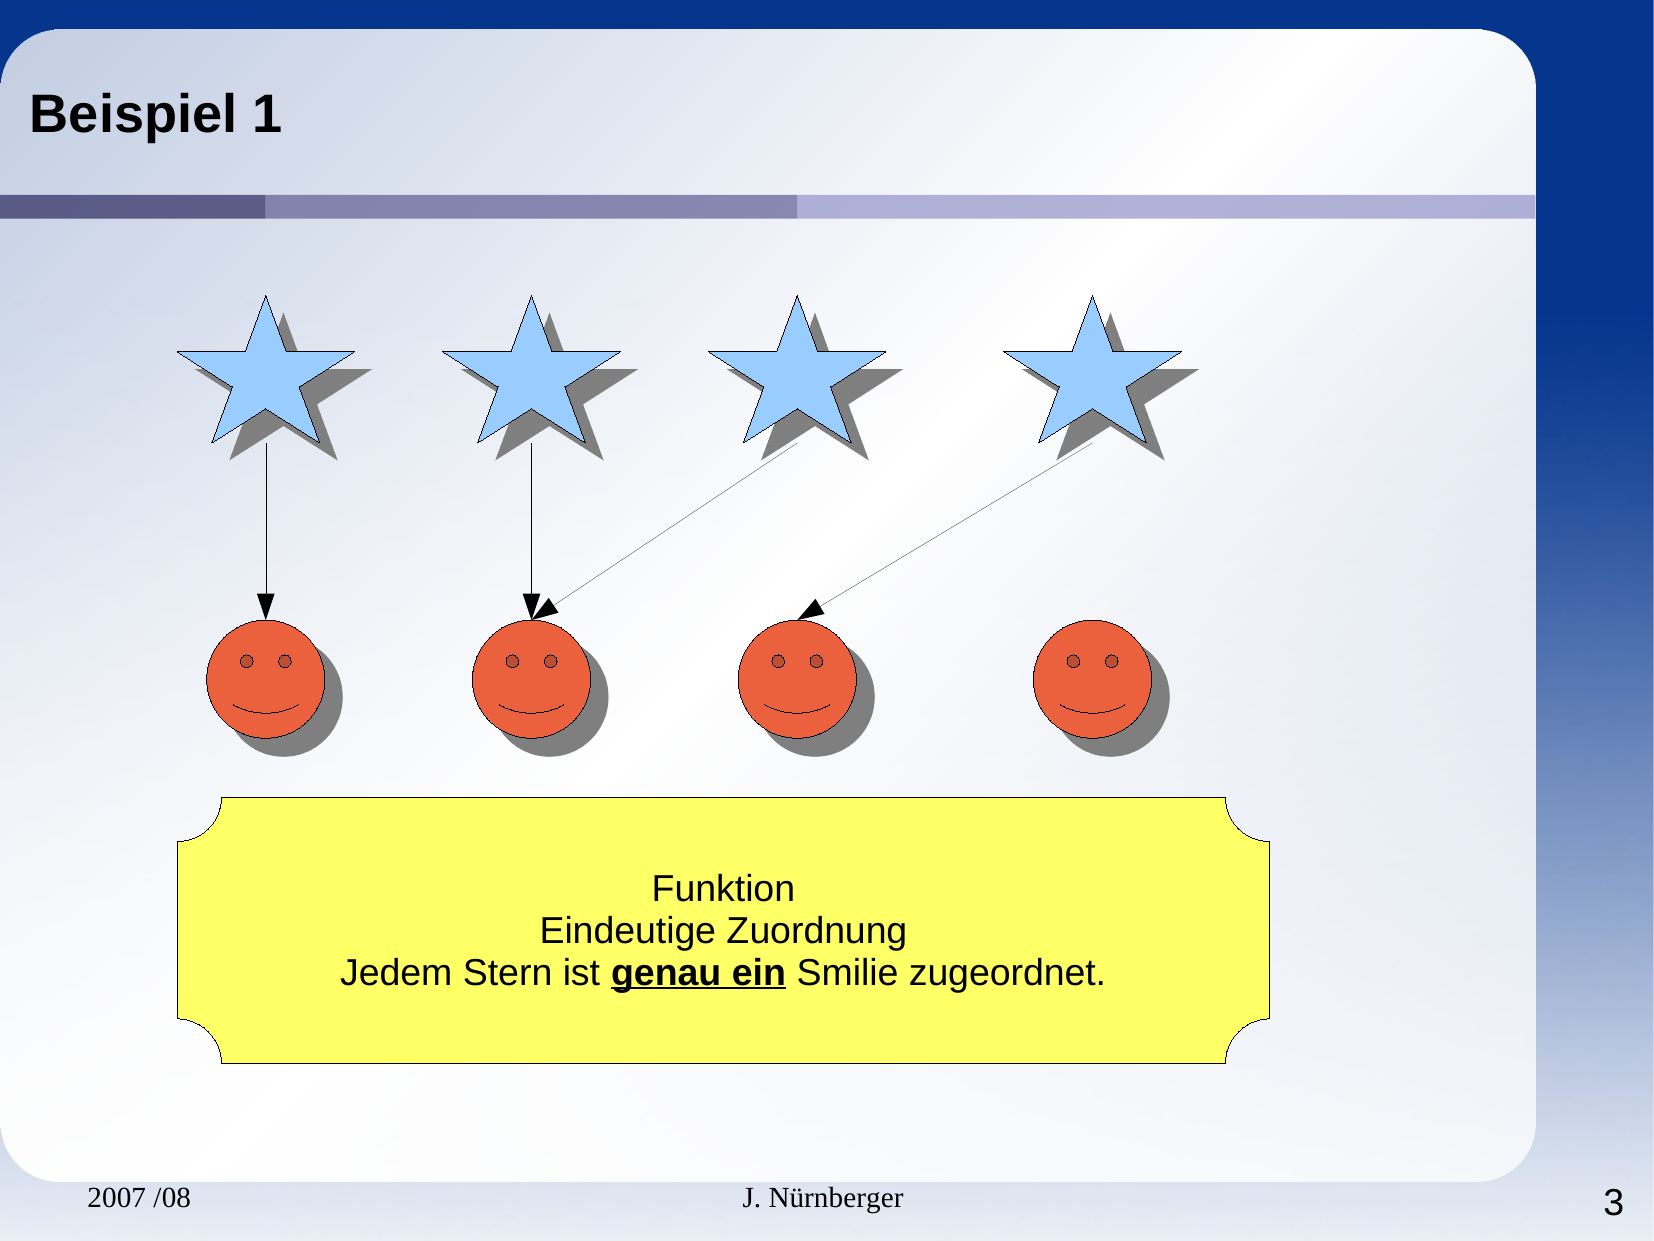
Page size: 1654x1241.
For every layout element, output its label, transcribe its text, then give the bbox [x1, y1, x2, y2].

text_box [177, 295, 355, 443]
text_box [1033, 620, 1152, 739]
text_box [738, 620, 857, 739]
text_box [1003, 295, 1182, 443]
picture [0, 0, 1654, 1241]
text_box [472, 620, 591, 739]
title Beispiel 1 [29, 56, 1506, 170]
text_box [206, 620, 325, 739]
text_box Funktion Eindeutige Zuordnung Jedem Stern ist genau ein Smilie zugeordnet. [177, 797, 1270, 1064]
text_box [442, 295, 621, 443]
text_box [708, 295, 886, 443]
